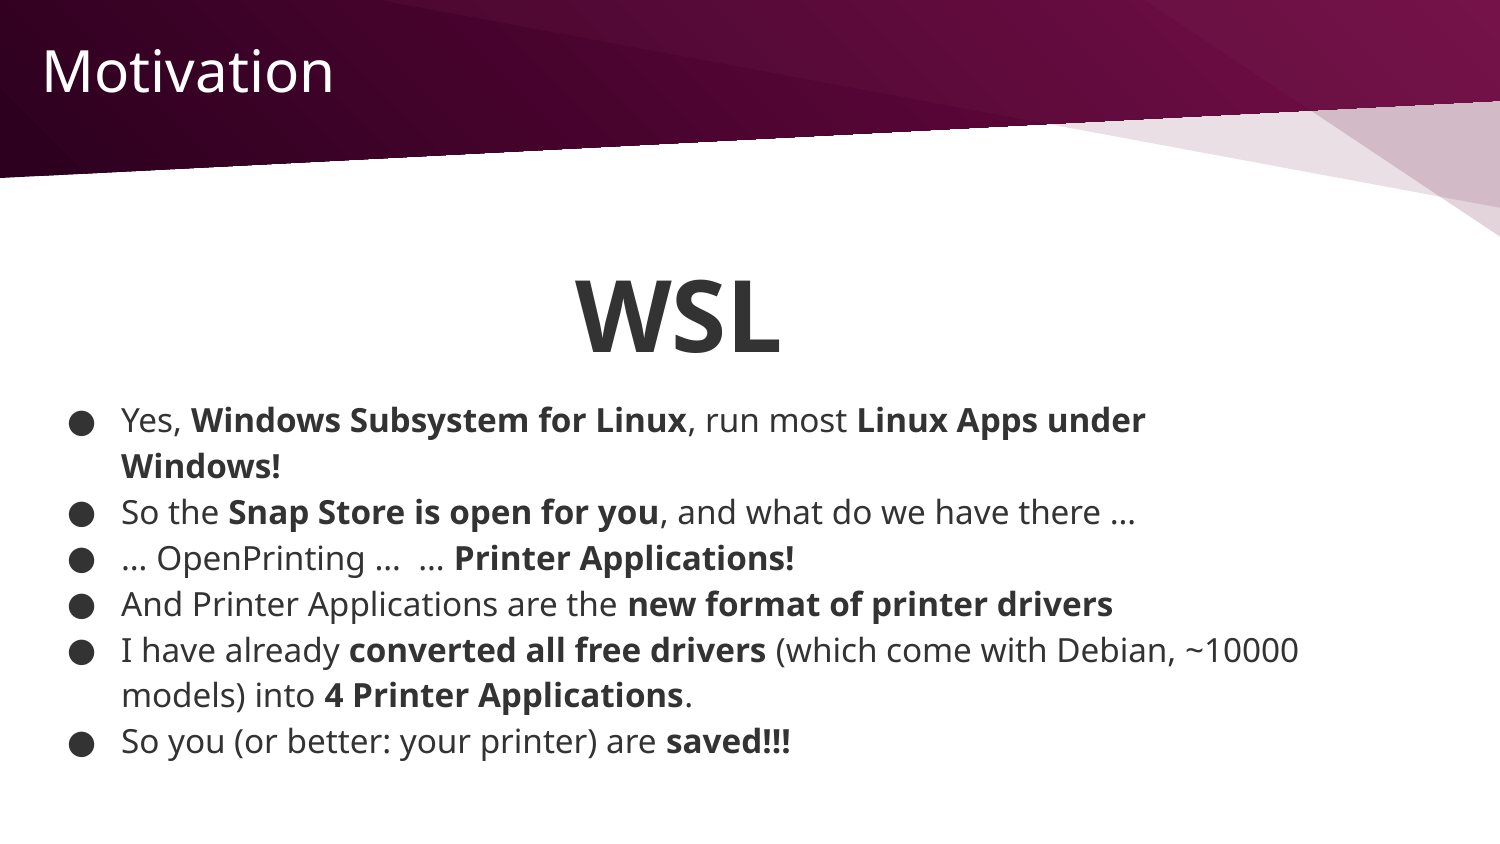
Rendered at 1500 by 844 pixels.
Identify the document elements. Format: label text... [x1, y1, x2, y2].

title Motivation [41, 5, 1336, 134]
list WSL Yes, Windows Subsystem for Linux, run most Linux Apps under Windows! So the Snap Store is open for you, and what do we have there … … OpenPrinting … … Printer Applications! And Printer Applications are the new format of printer drivers I have already converted all free drivers (which come with Debian, ~10000 models) into 4 Printer Applications. So you (or better: your printer) are saved!!! [35, 229, 1324, 789]
